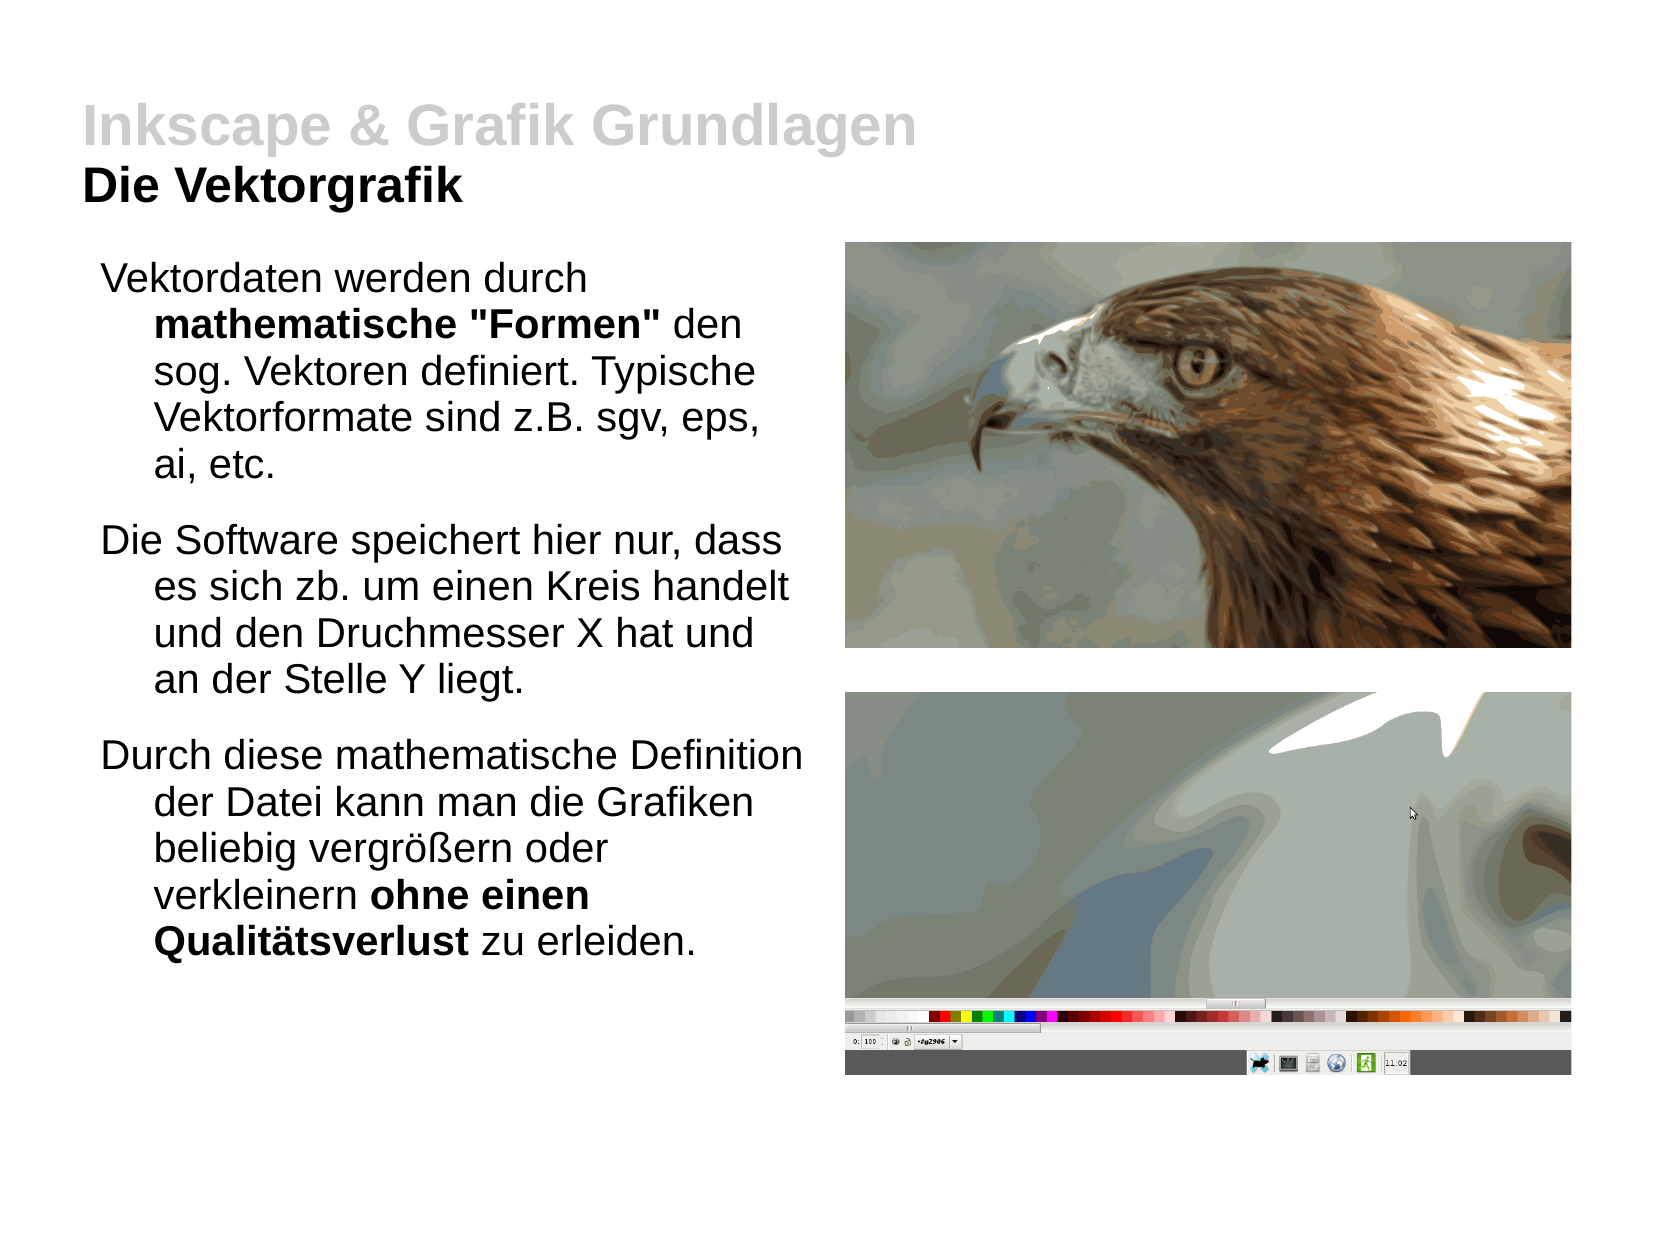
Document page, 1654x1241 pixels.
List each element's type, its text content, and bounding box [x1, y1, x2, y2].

title Inkscape & Grafik Grundlagen Die Vektorgrafik [82, 49, 1571, 257]
chart [845, 242, 1572, 648]
chart [845, 692, 1572, 1098]
list Vektordaten werden durch mathematische "Formen" den sog. Vektoren definiert. Typische Vektorformate sind z.B. sgv, eps, ai, etc. Die Software speichert hier nur, dass es sich zb. um einen Kreis handelt und den Druchmesser X hat und an der Stelle Y liegt. Durch diese mathematische Definition der Datei kann man die Grafiken beliebig vergrößern oder verkleinern ohne einen Qualitätsverlust zu erleiden. [82, 254, 809, 1113]
